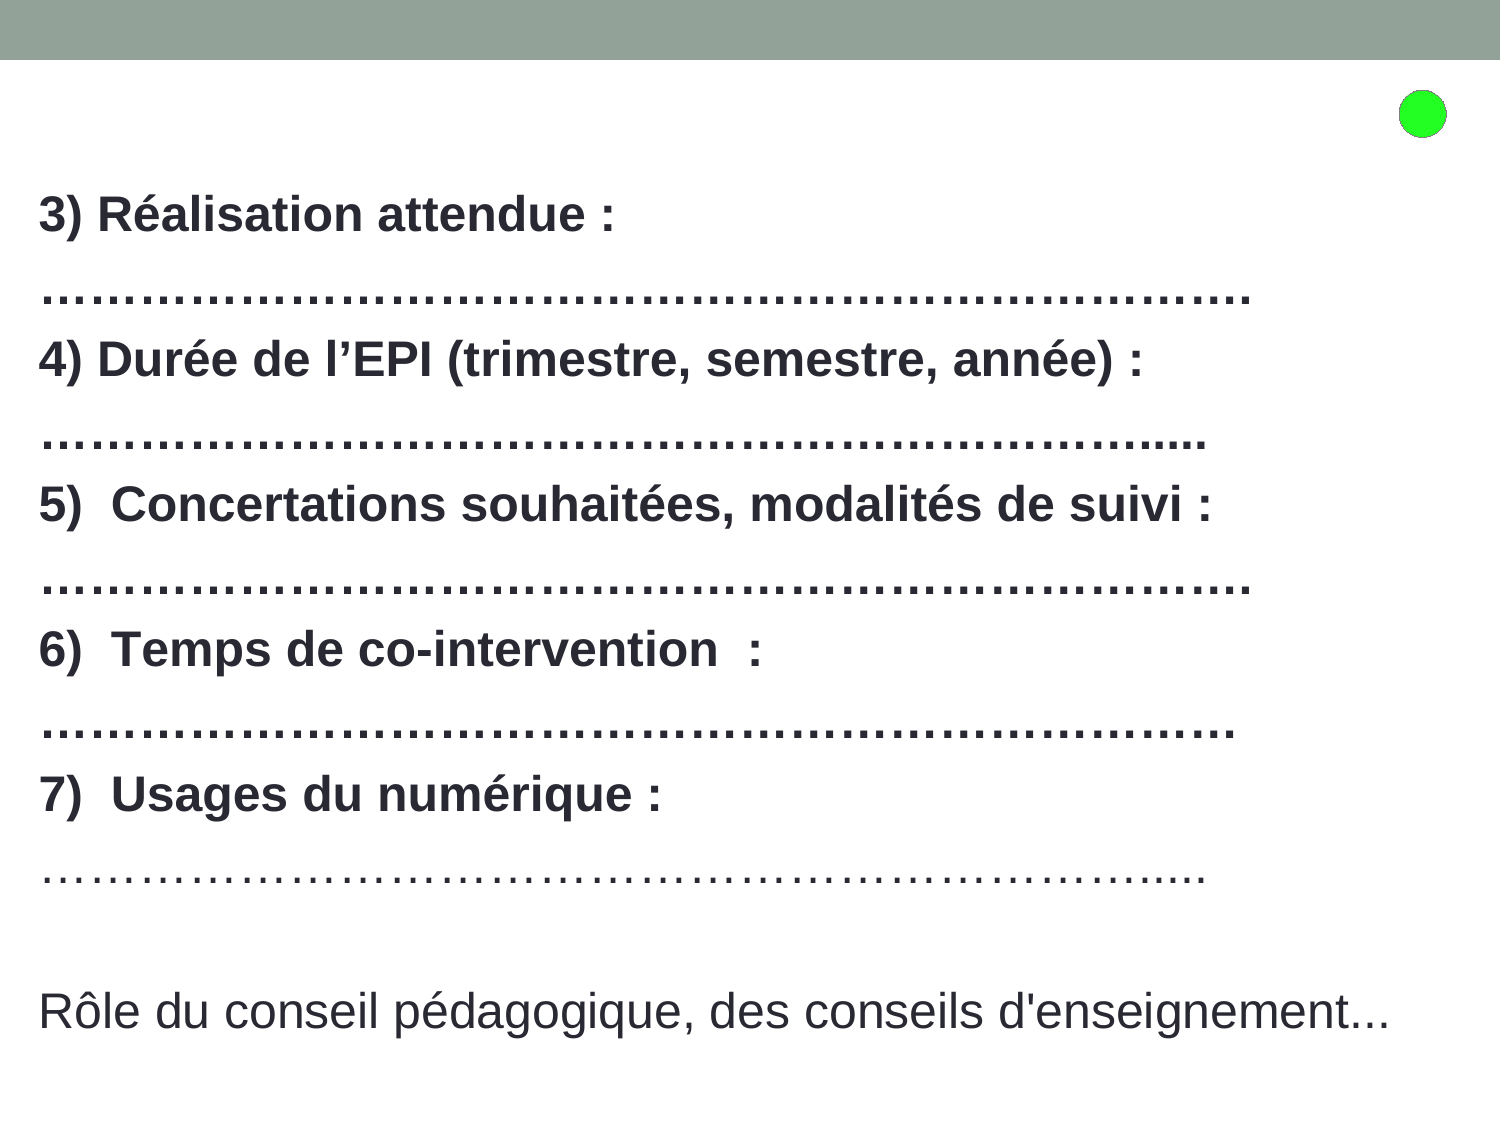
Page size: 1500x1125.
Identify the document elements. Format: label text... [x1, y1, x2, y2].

list 3) Réalisation attendue : ………………………………………………………………. 4) Durée de l’EPI (trimestre, semestre, année) : …………………………………………………………..... 5) Concertations souhaitées, modalités de suivi : ………………………………………………………………. 6) Temps de co-intervention : ……………………………………………………………… 7) Usages du numérique : …………………………………………………………..... Rôle du conseil pédagogique, des conseils d'enseignement... [23, 101, 1439, 1059]
